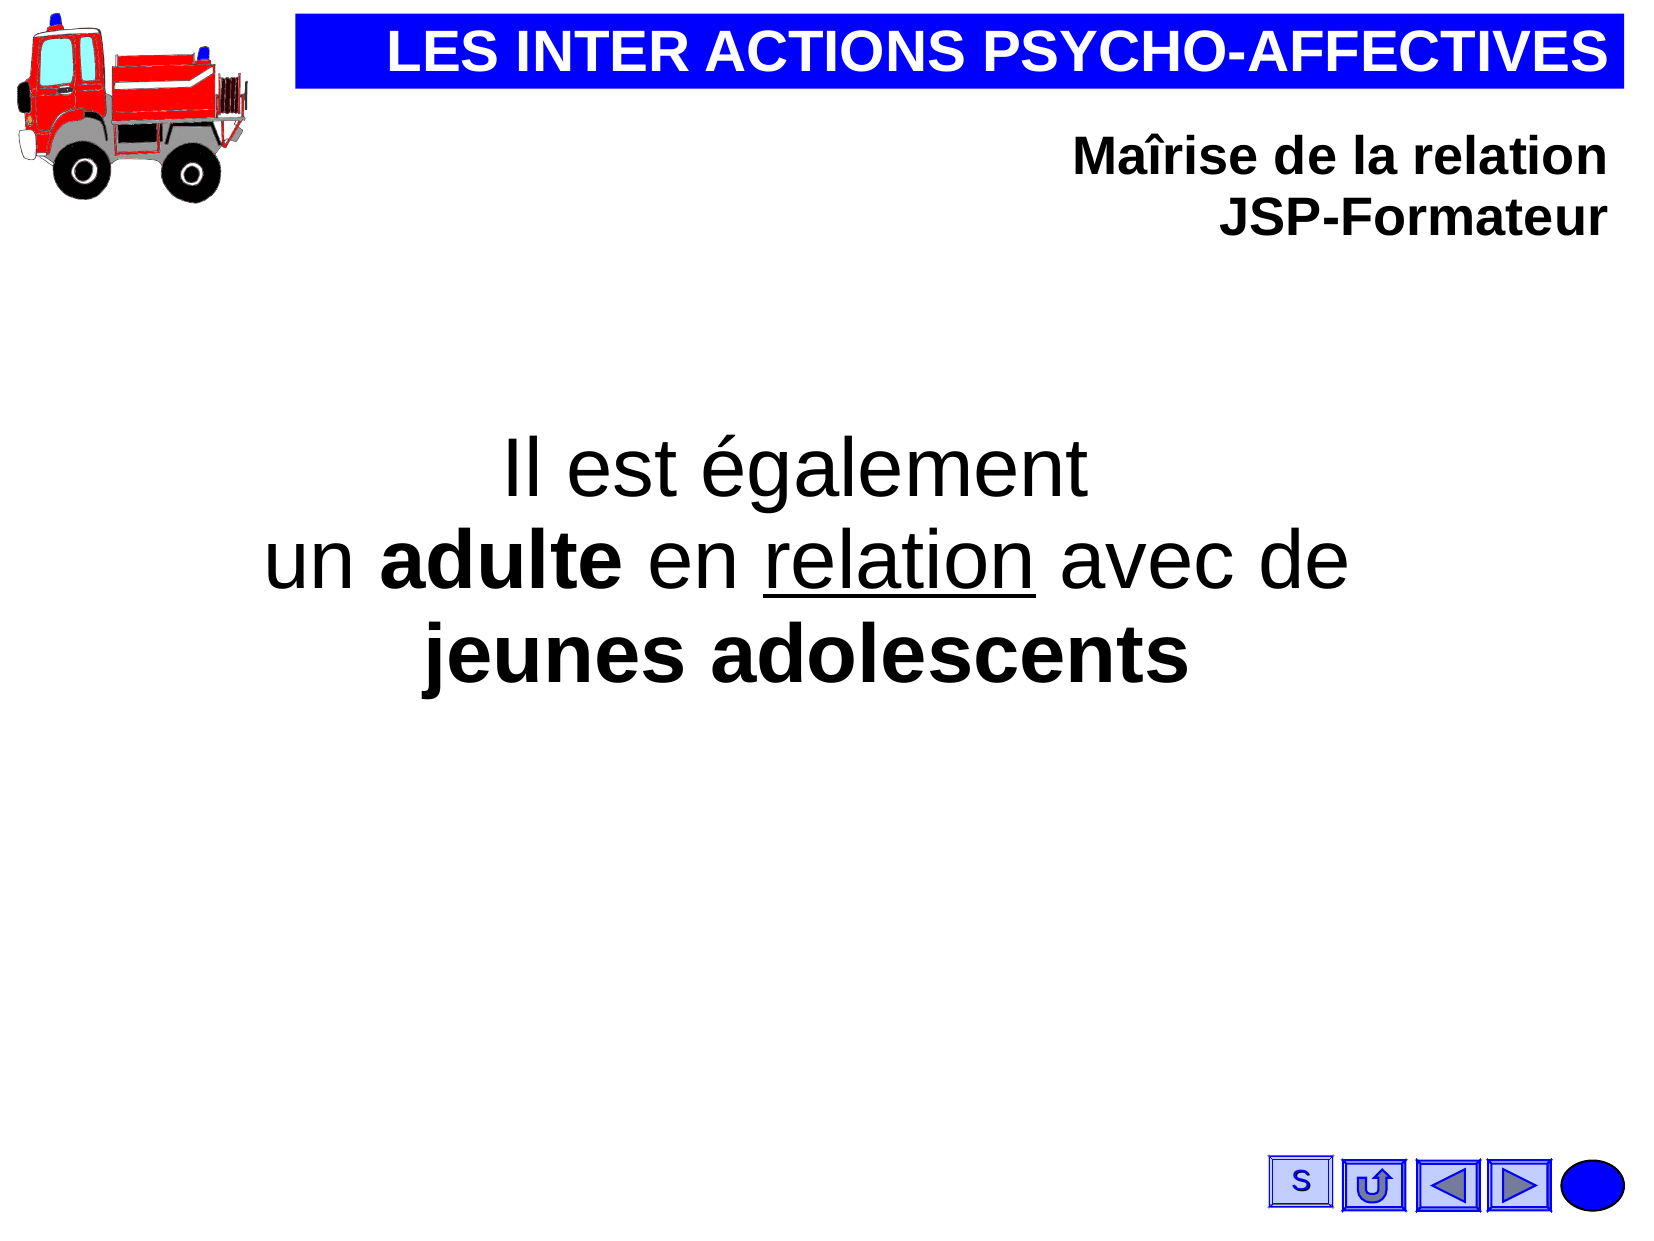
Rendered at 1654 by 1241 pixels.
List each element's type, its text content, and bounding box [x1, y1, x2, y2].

picture [8, 8, 257, 216]
text_box [1561, 1160, 1625, 1211]
text_box LES INTER ACTIONS PSYCHO-AFFECTIVES [295, 13, 1625, 89]
text_box Maîrise de la relation JSP-Formateur [1056, 118, 1624, 311]
text_box Il est également un adulte en relation avec de jeunes adolescents [148, 413, 1467, 802]
